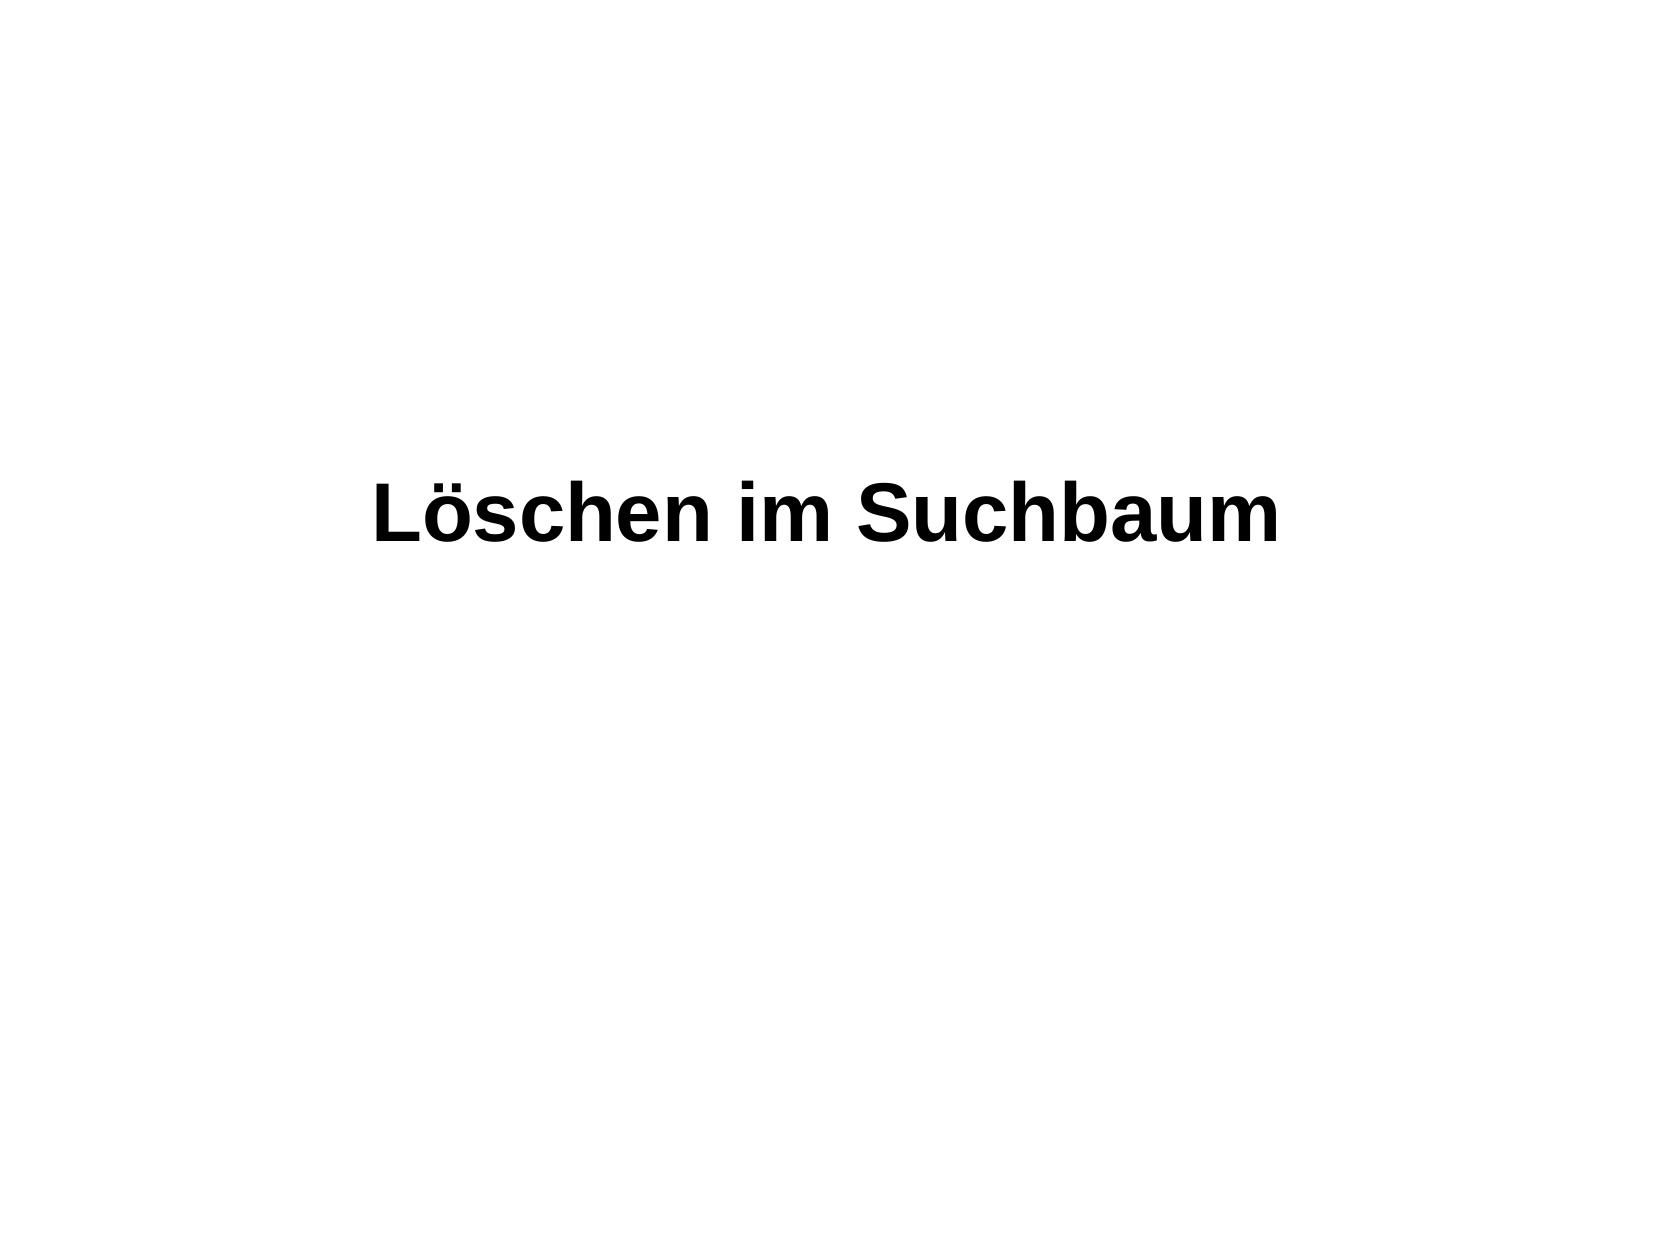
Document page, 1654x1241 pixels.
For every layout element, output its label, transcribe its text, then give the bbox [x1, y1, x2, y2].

title Löschen im Suchbaum [82, 417, 1571, 610]
